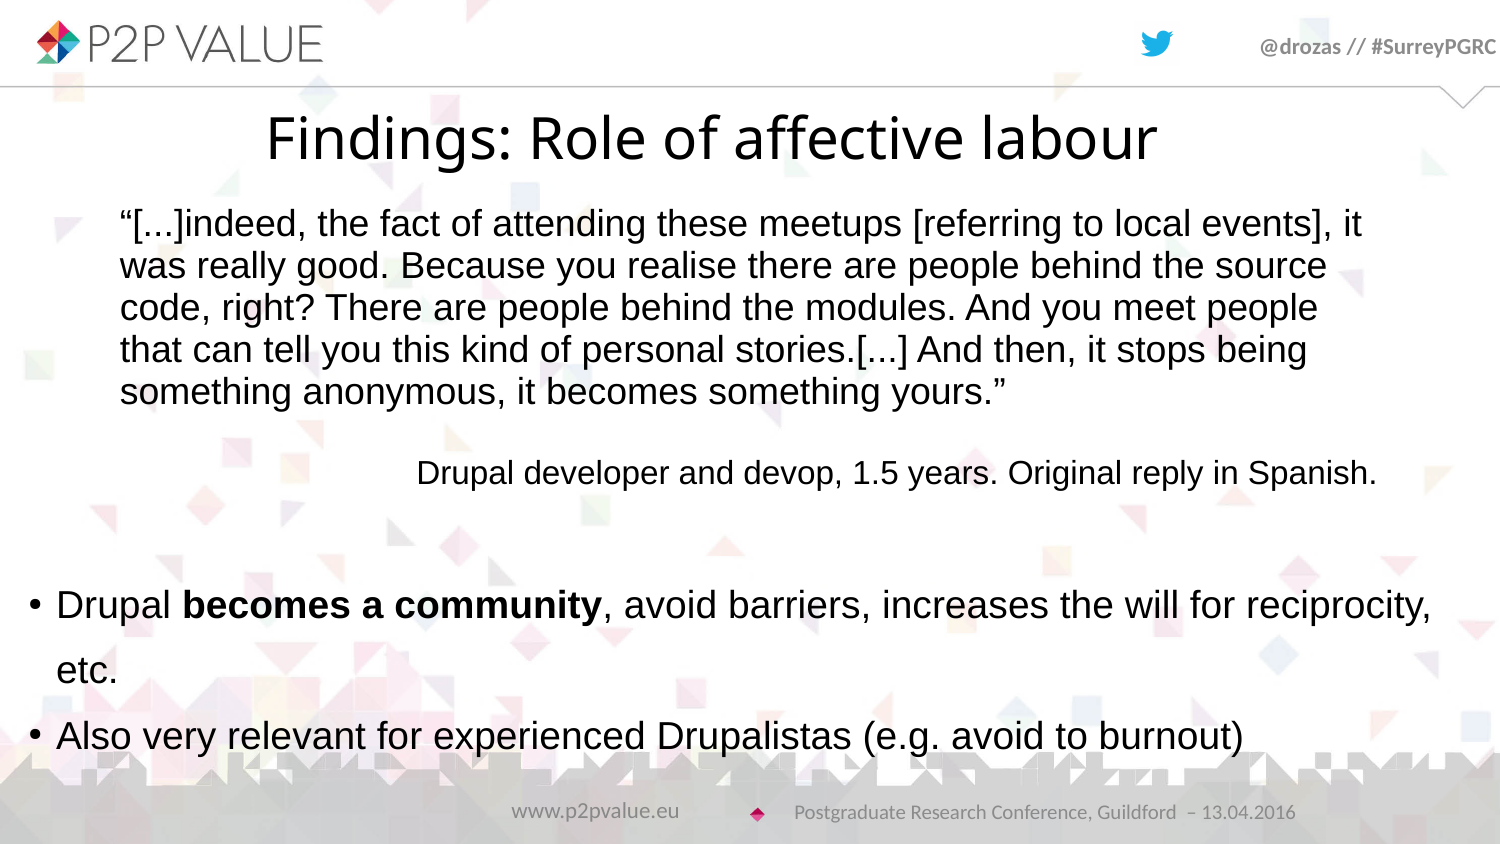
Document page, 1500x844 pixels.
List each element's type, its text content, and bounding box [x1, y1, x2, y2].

text_box @drozas // #SurreyPGRC [1155, 15, 1500, 76]
text_box “[...]indeed, the fact of attending these meetups [referring to local events], it was really good. Because you realise there are people behind the source code, right? There are people behind the modules. And you meet people that can tell you this kind of personal stories.[...] And then, it stops being something anonymous, it becomes something yours.” Drupal developer and devop, 1.5 years. Original reply in Spanish. [105, 195, 1394, 541]
title Findings: Role of affective labour [60, 92, 1366, 181]
text_box Postgraduate Research Conference, Guildford – 13.04.2016 [780, 788, 1474, 834]
picture [0, 0, 1500, 844]
text_box Drupal becomes a community, avoid barriers, increases the will for reciprocity, etc. Also very relevant for experienced Drupalistas (e.g. avoid to burnout) [15, 555, 1496, 766]
text_box www.p2pvalue.eu [505, 789, 724, 829]
